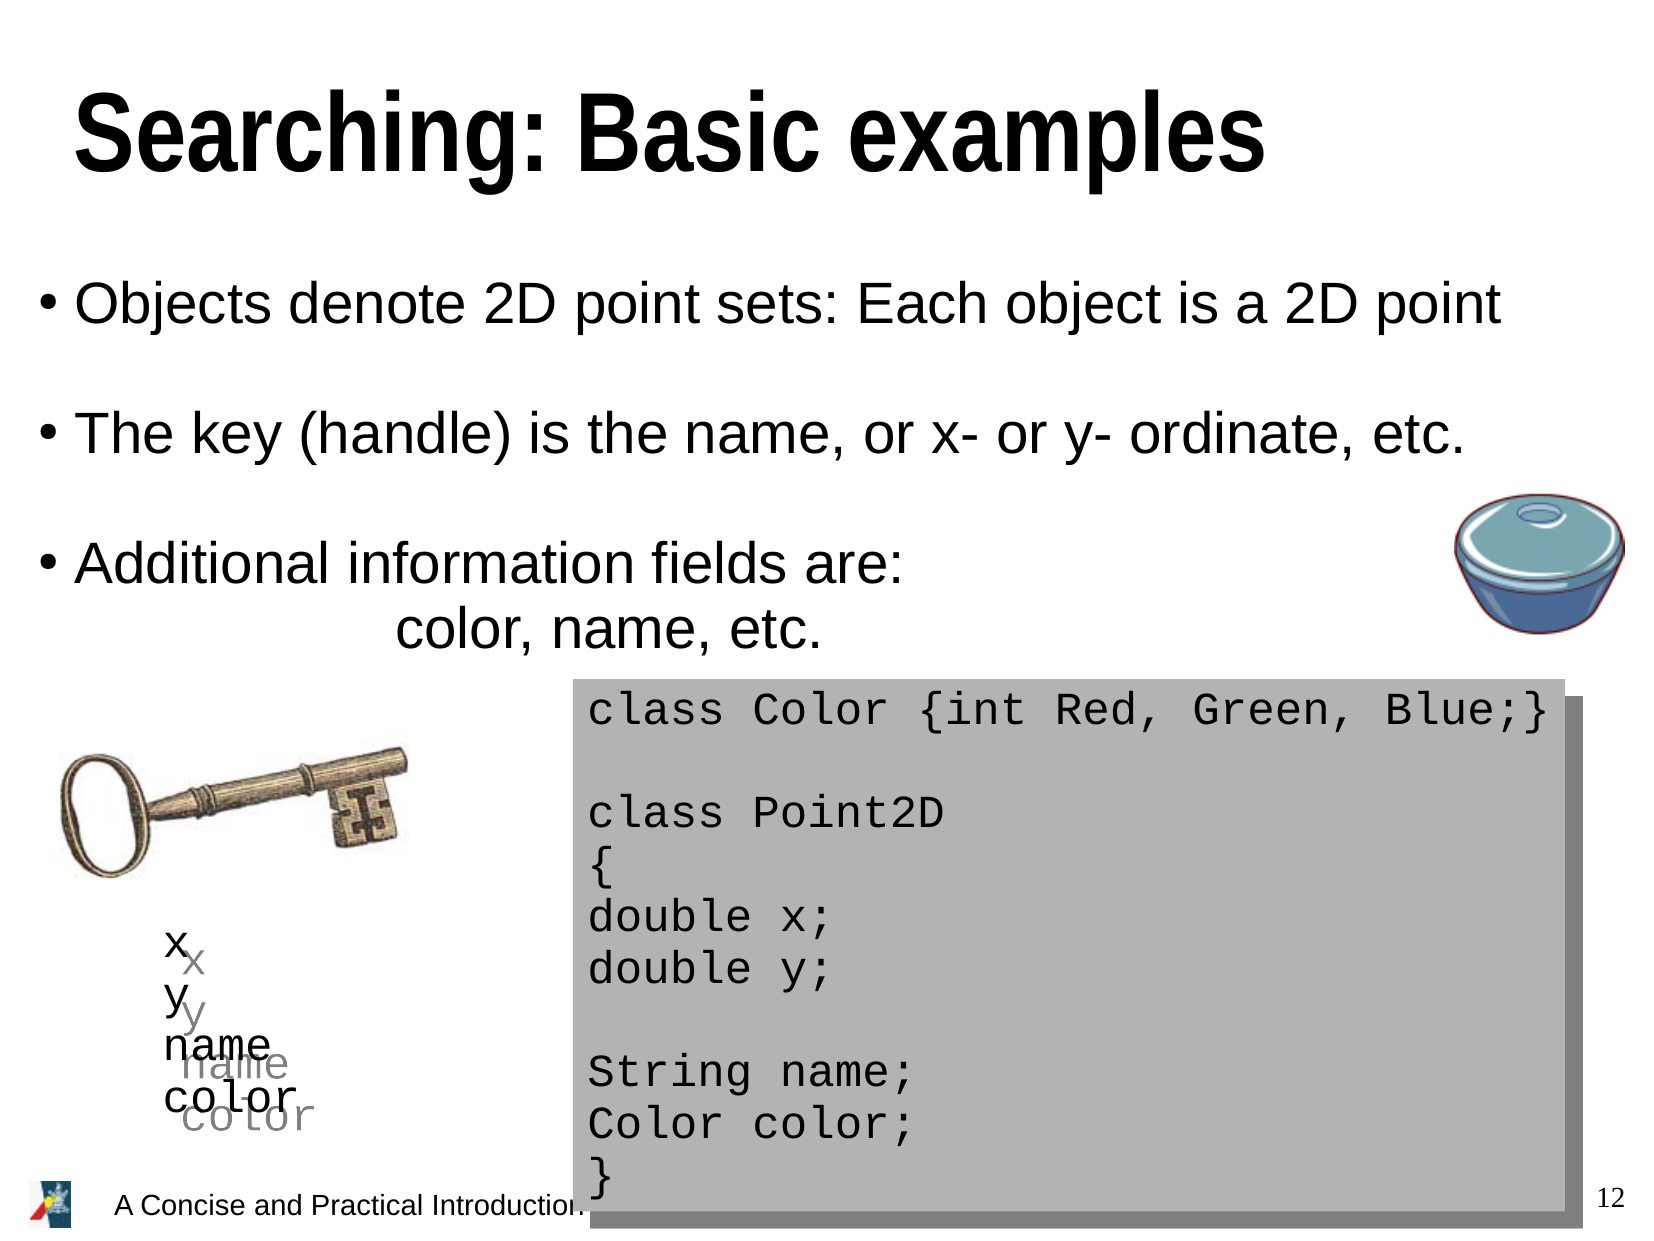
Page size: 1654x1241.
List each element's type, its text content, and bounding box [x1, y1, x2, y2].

picture [29, 1181, 71, 1228]
picture [1454, 479, 1625, 650]
text_box Objects denote 2D point sets: Each object is a 2D point The key (handle) is the name, or x- or y- ordinate, etc. Additional information fields are: color, name, etc. [23, 263, 1519, 667]
text_box x y name color [147, 912, 315, 1123]
picture [59, 729, 411, 886]
text_box Searching: Basic examples [59, 59, 1283, 203]
text_box class Color {int Red, Green, Blue;} class Point2D { double x; double y; String name; Color color; } [572, 679, 1565, 1182]
